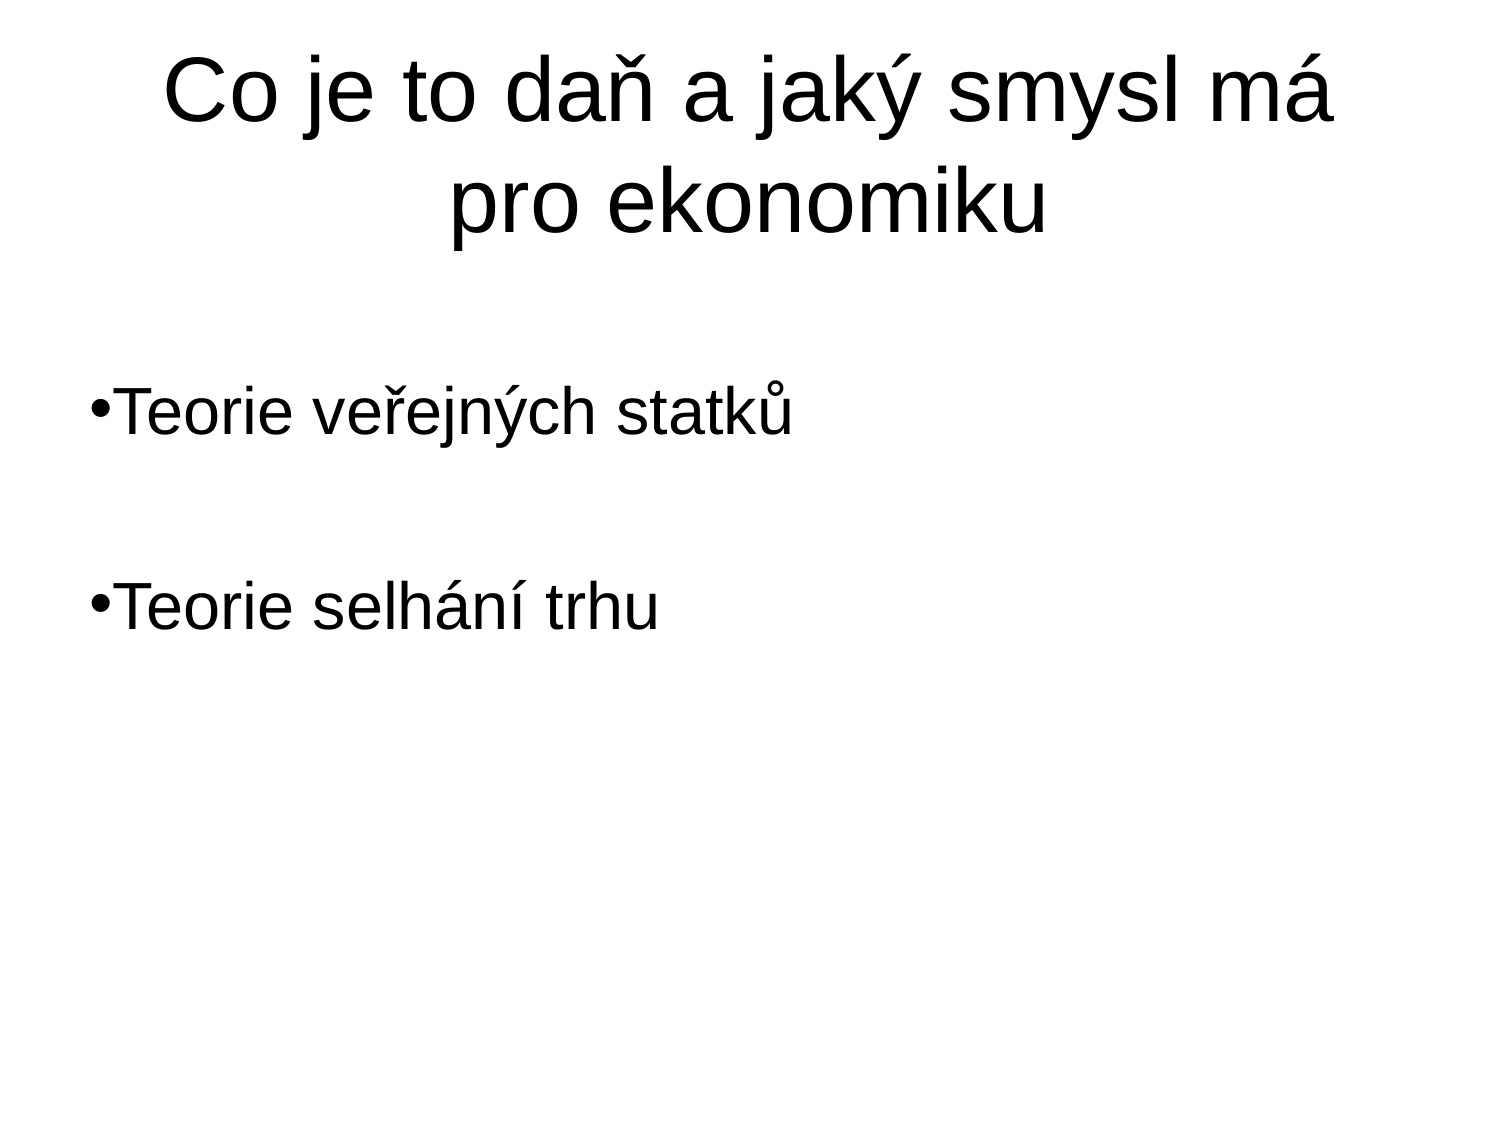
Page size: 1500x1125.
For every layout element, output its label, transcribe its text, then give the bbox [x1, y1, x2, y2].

list Teorie veřejných statků Teorie selhání trhu [75, 262, 1425, 1005]
title Co je to daň a jaký smysl má pro ekonomiku [75, 21, 1425, 257]
